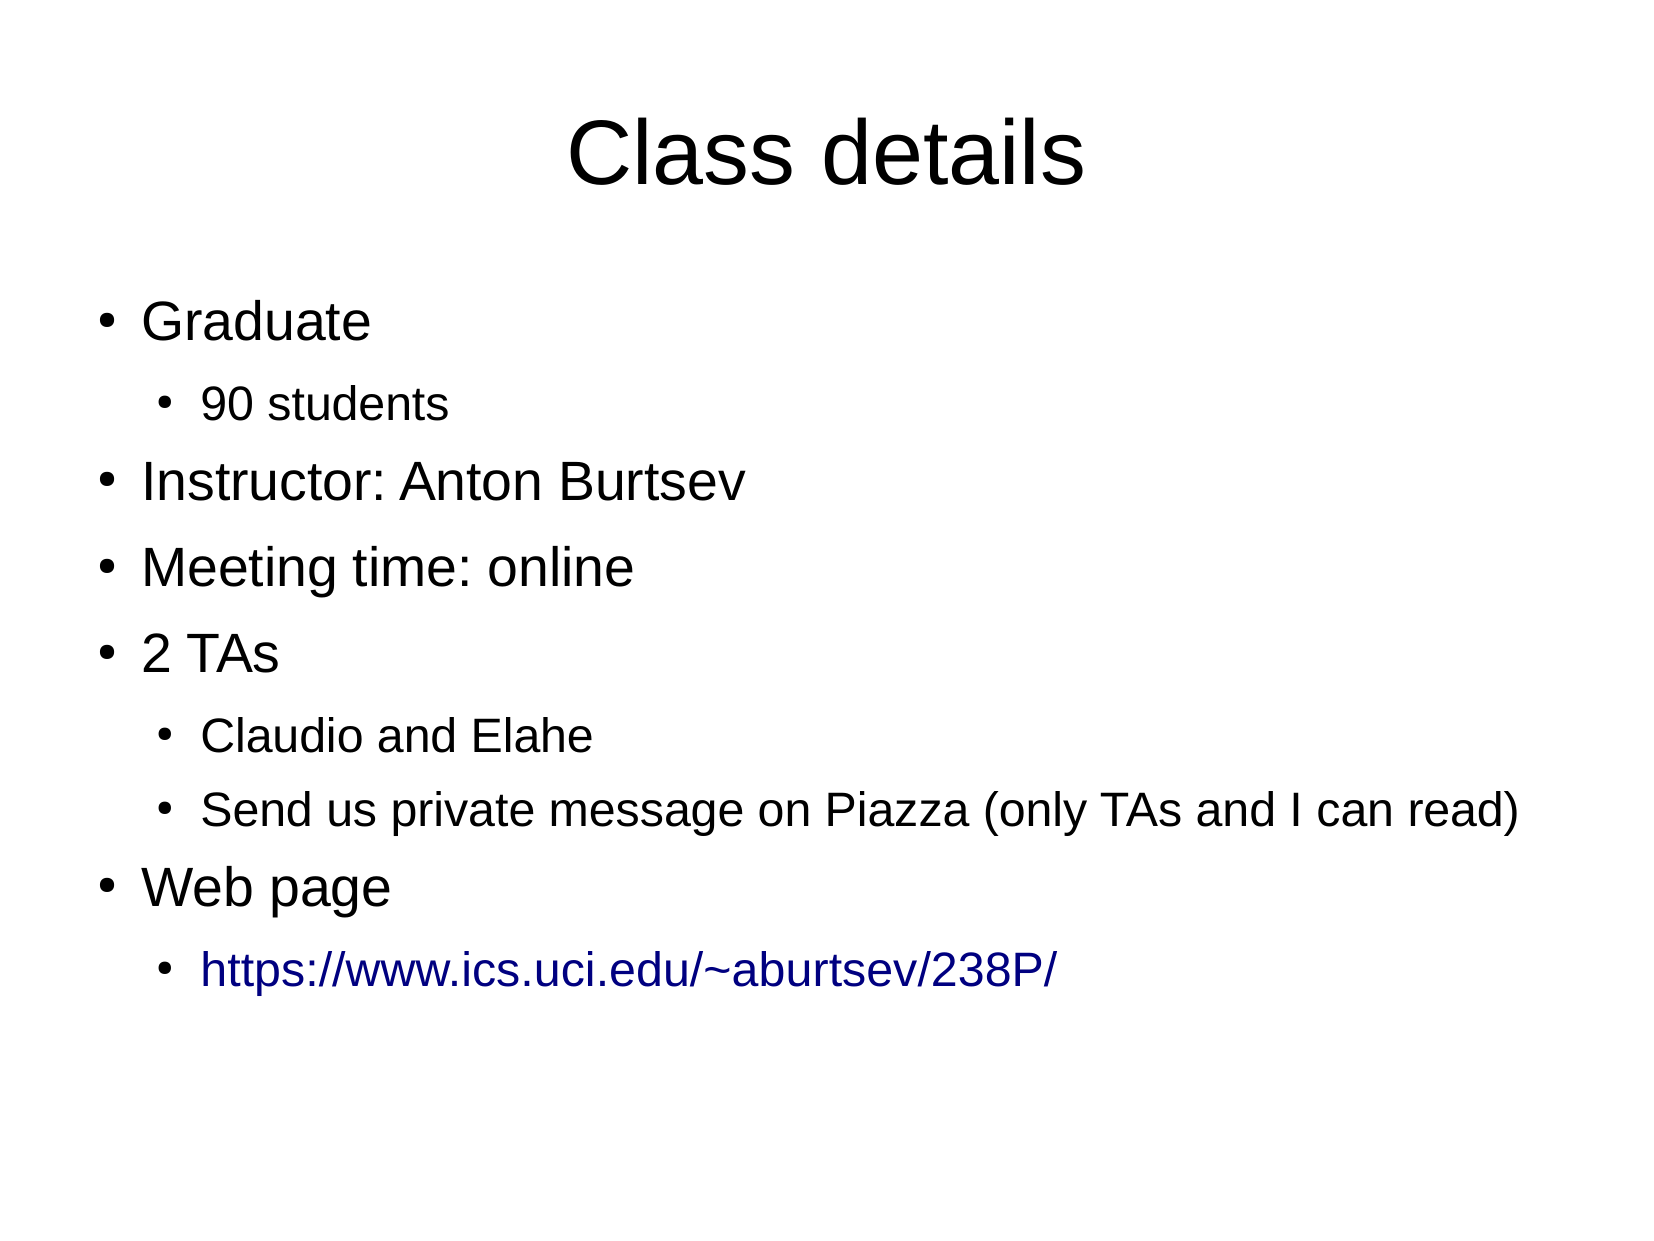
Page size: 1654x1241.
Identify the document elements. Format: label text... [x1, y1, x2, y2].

list Graduate 90 students Instructor: Anton Burtsev Meeting time: online 2 TAs Claudio and Elahe Send us private message on Piazza (only TAs and I can read) Web page https://www.ics.uci.edu/~aburtsev/238P/ [82, 290, 1571, 1010]
title Class details [82, 49, 1571, 257]
